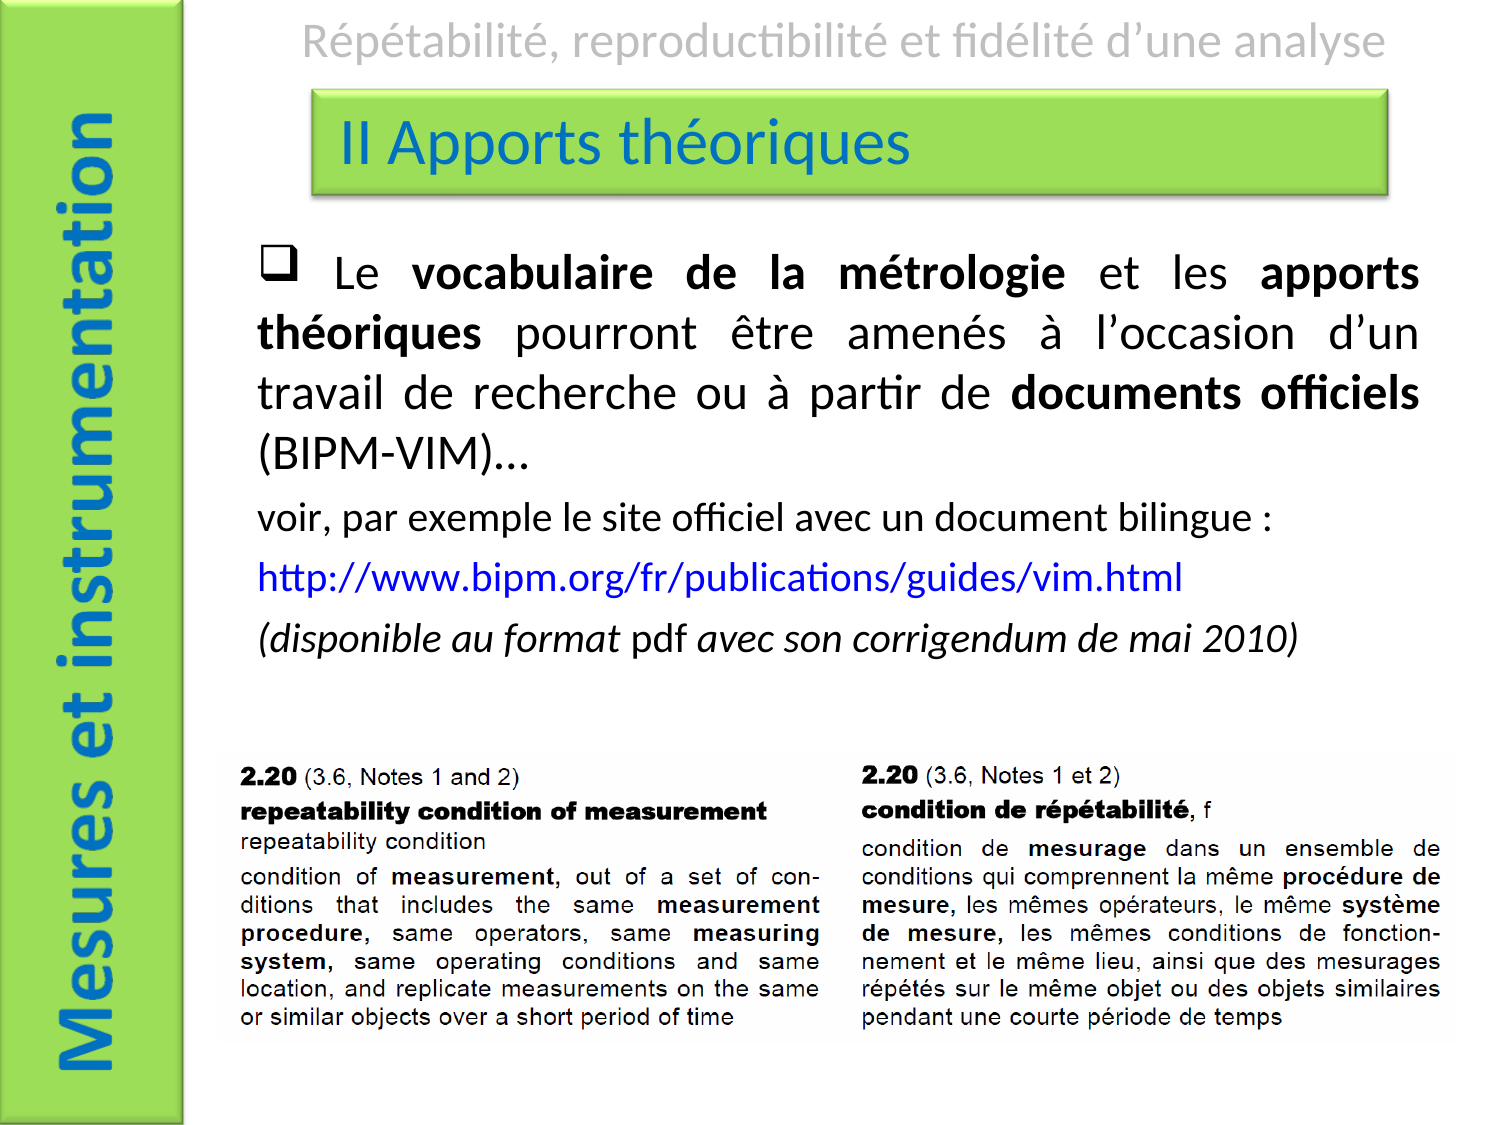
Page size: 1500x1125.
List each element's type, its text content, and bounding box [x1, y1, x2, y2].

text_box Le vocabulaire de la métrologie et les apports théoriques pourront être amenés à l’occasion d’un travail de recherche ou à partir de documents officiels (BIPM-VIM)… voir, par exemple le site officiel avec un document bilingue : http://www.bipm.org/fr/publications/guides/vim.html (disponible au format pdf avec son corrigendum de mai 2010) [242, 231, 1436, 730]
picture [303, 84, 1397, 209]
picture [0, 0, 192, 1125]
picture [218, 751, 1455, 1044]
text_box Répétabilité, reproductibilité et fidélité d’une analyse [206, 0, 1483, 76]
text_box II Apports théoriques [324, 90, 1388, 186]
